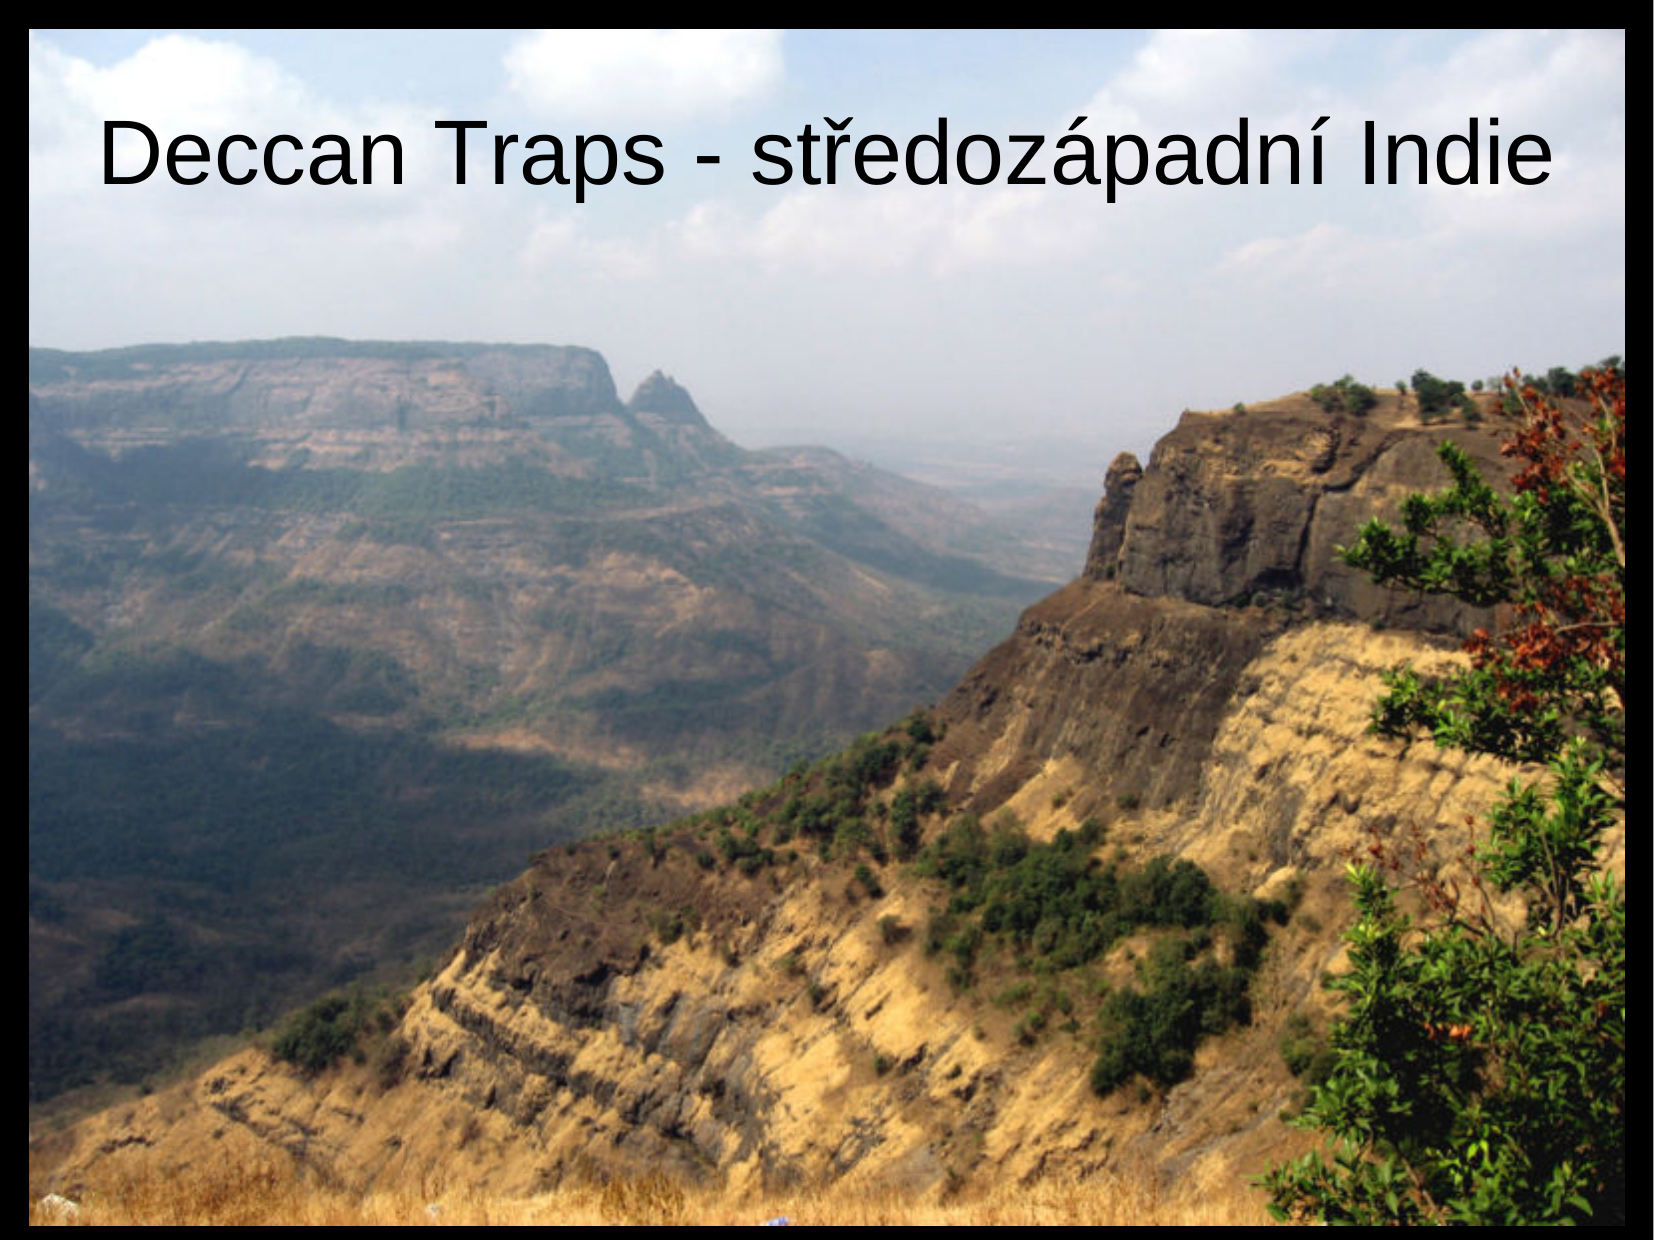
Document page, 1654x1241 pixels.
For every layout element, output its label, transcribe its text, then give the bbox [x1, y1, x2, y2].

picture [29, 29, 1625, 1226]
title Deccan Traps - středozápadní Indie [82, 56, 1571, 250]
